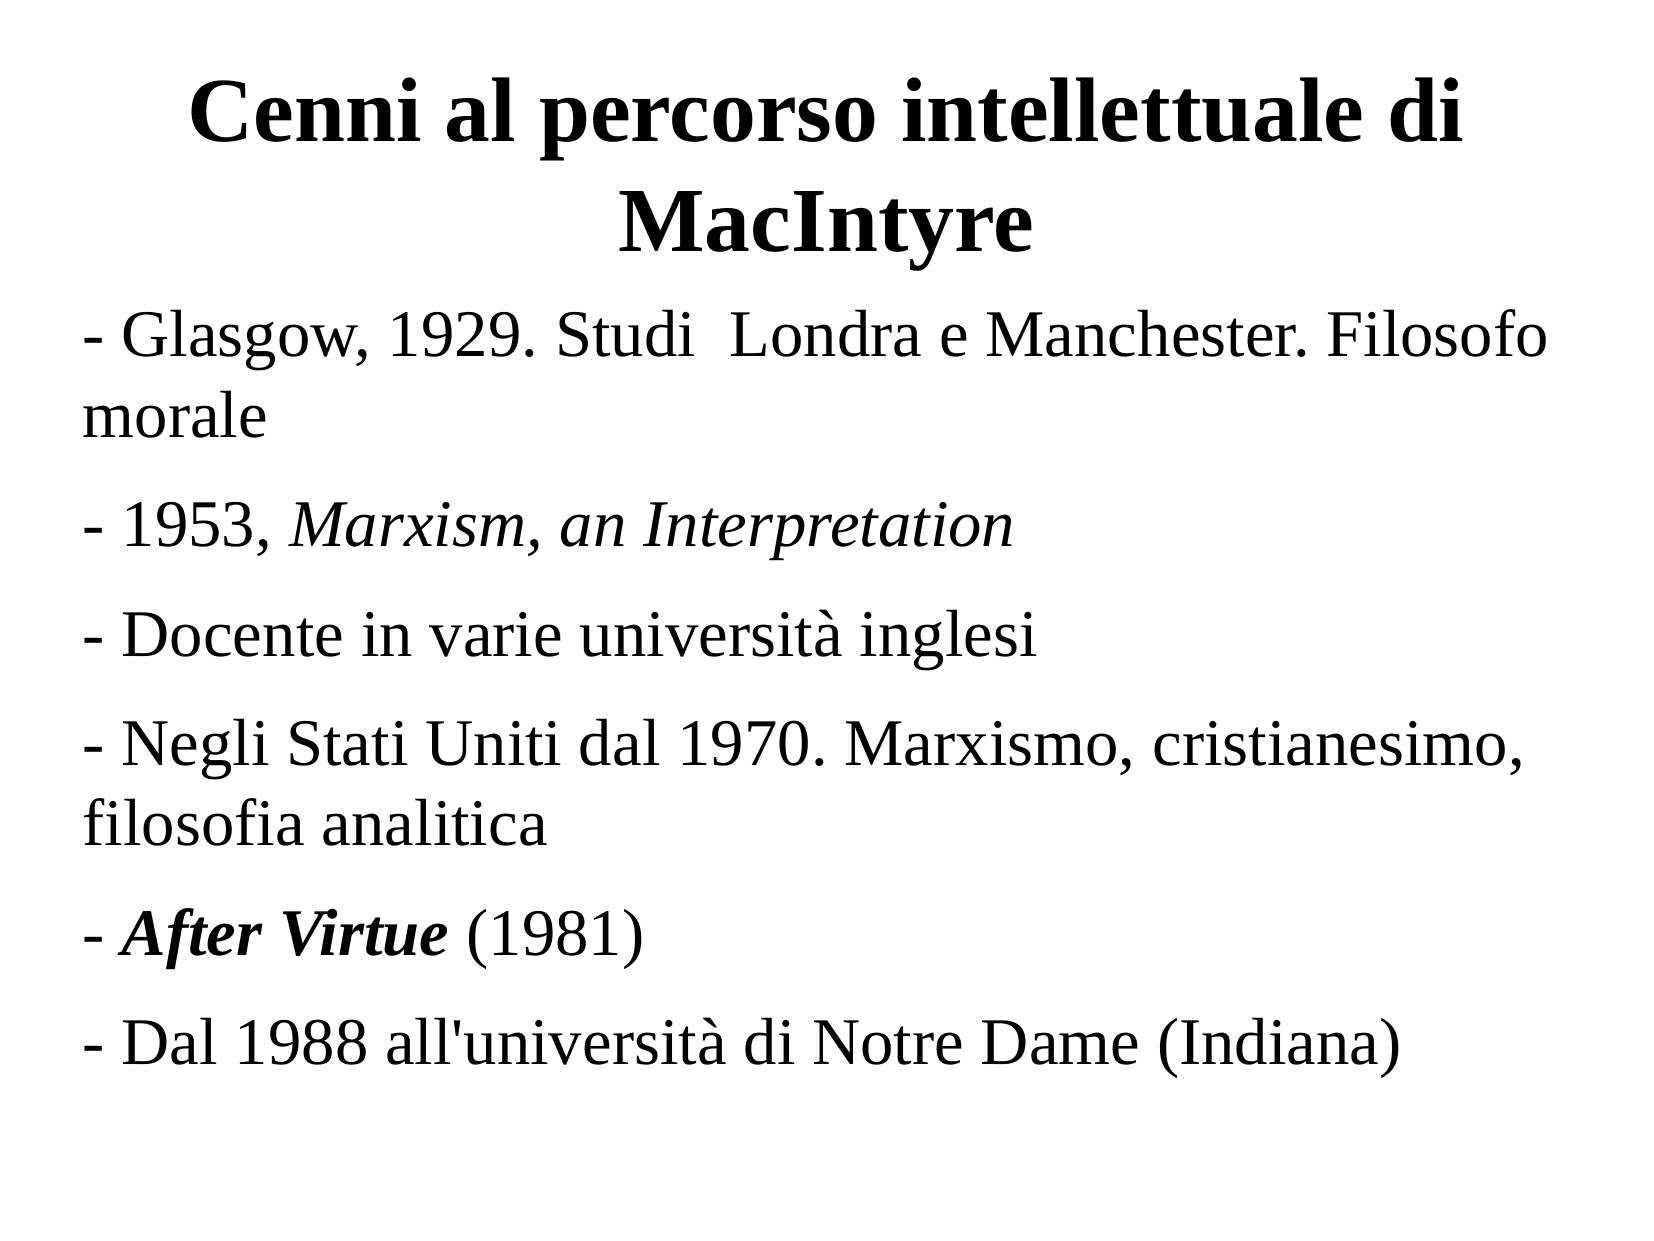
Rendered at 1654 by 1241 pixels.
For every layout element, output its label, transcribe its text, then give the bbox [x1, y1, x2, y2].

list - Glasgow, 1929. Studi Londra e Manchester. Filosofo morale - 1953, Marxism, an Interpretation - Docente in varie università inglesi - Negli Stati Uniti dal 1970. Marxismo, cristianesimo, filosofia analitica - After Virtue (1981) - Dal 1988 all'università di Notre Dame (Indiana) [82, 290, 1571, 1109]
title Cenni al percorso intellettuale di MacIntyre [82, 49, 1571, 257]
